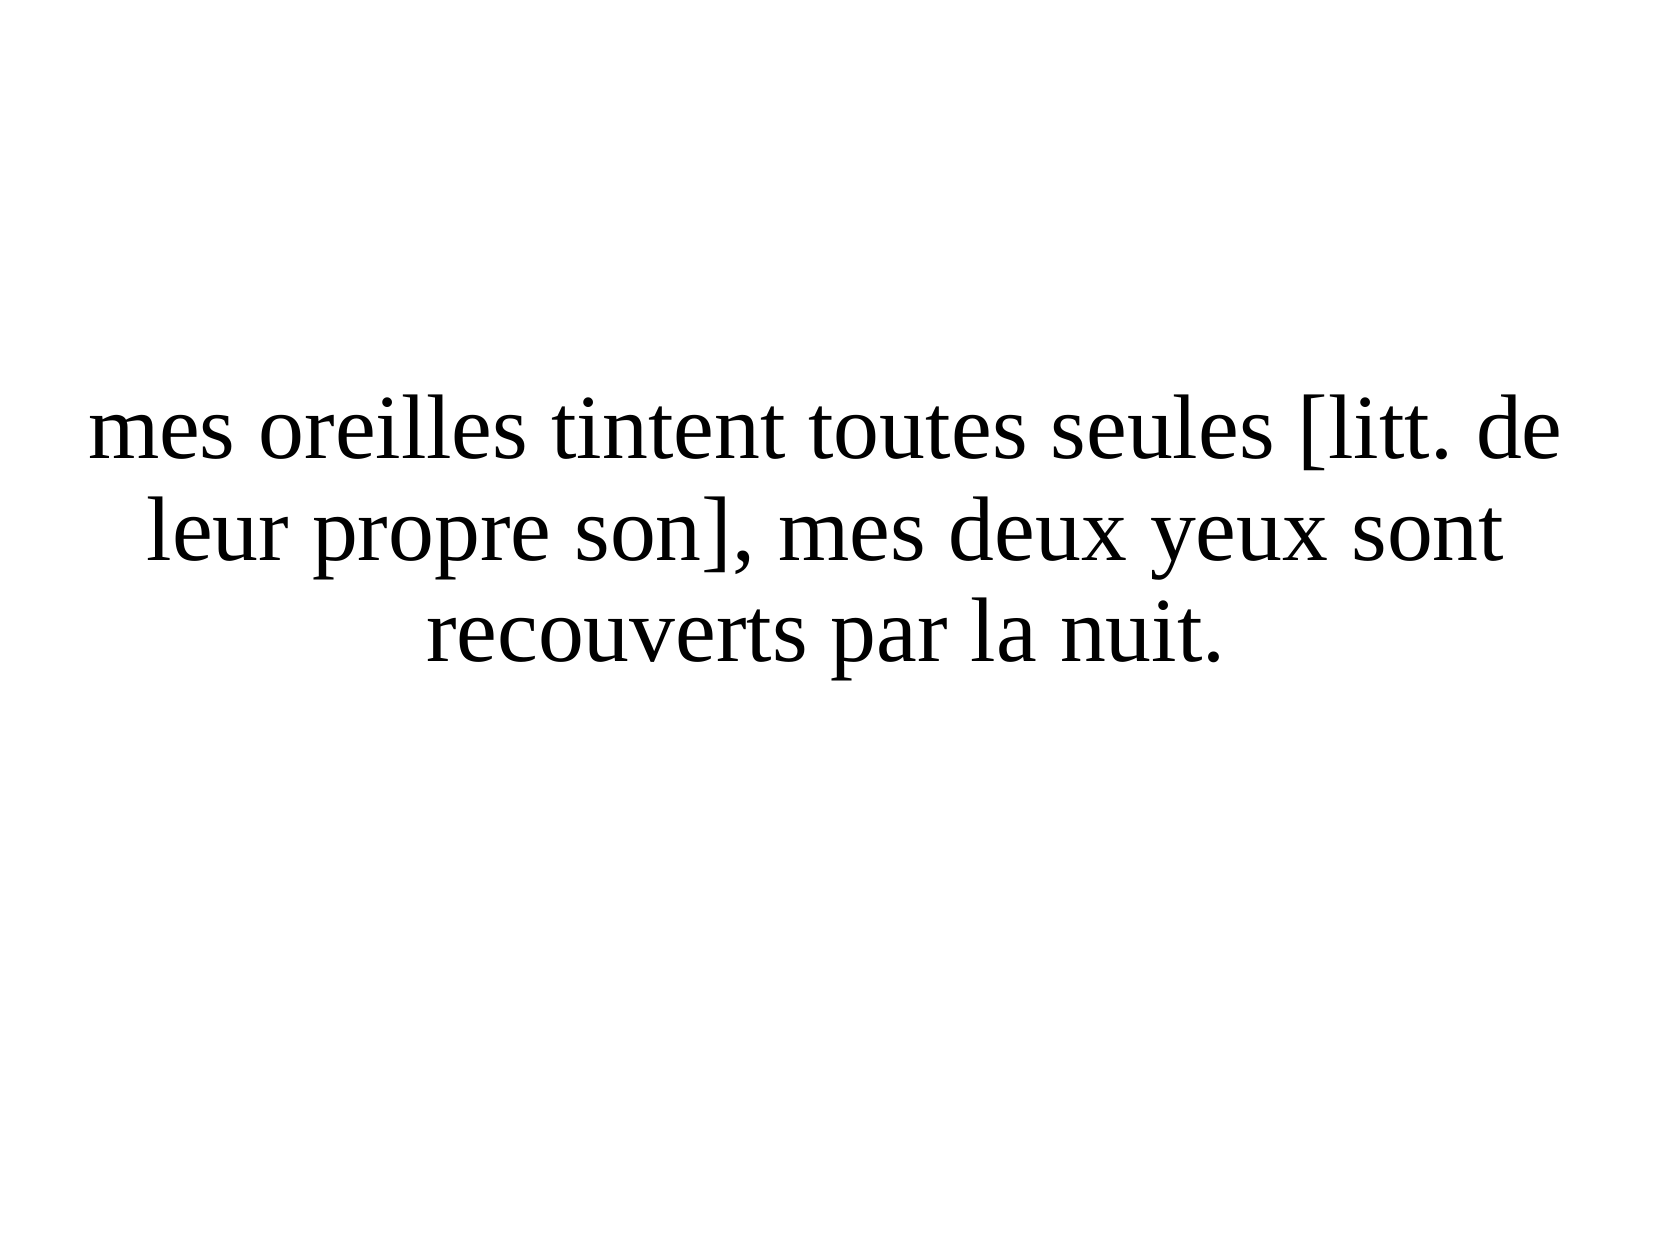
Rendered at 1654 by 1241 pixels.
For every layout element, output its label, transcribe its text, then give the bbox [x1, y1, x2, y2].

subtitle mes oreilles tintent toutes seules [litt. de leur propre son], mes deux yeux sont recouverts par la nuit. [82, 49, 1571, 1010]
